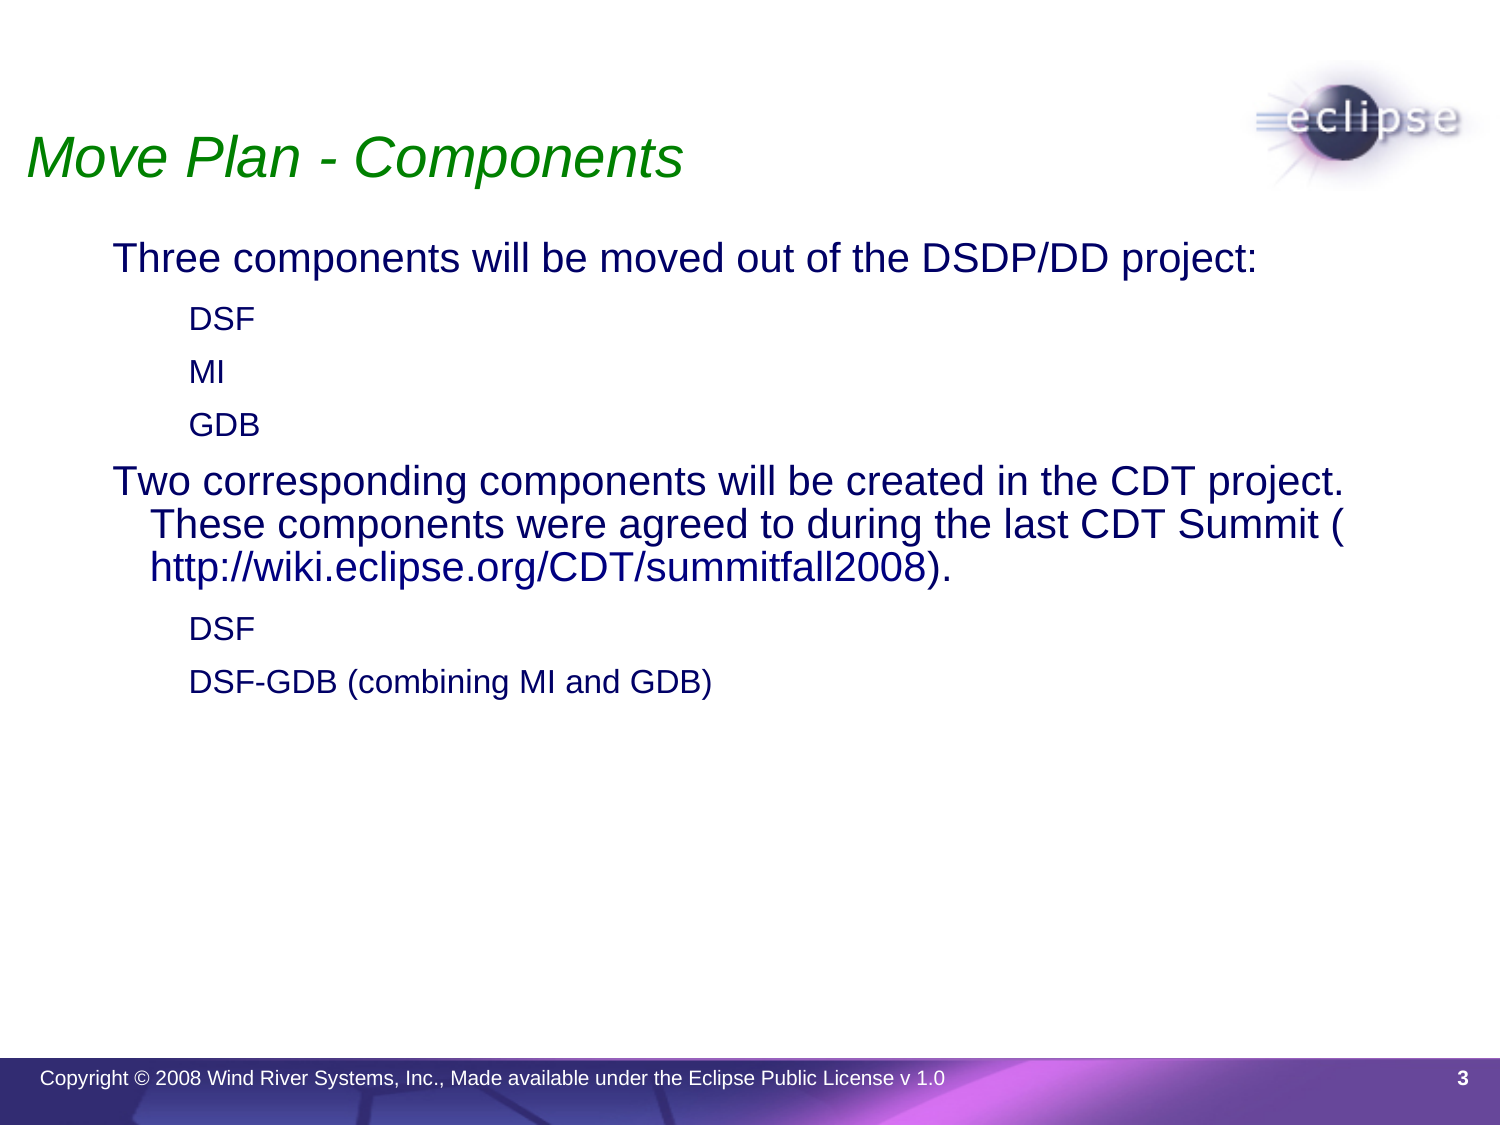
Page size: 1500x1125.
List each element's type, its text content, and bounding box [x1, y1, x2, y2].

picture [0, 1058, 1500, 1125]
title Move Plan - Components [26, 97, 1223, 224]
list Three components will be moved out of the DSDP/DD project: DSF MI GDB Two corresponding components will be created in the CDT project. These components were agreed to during the last CDT Summit (http://wiki.eclipse.org/CDT/summitfall2008). DSF DSF-GDB (combining MI and GDB) [112, 237, 1388, 1006]
picture [1222, 60, 1500, 191]
